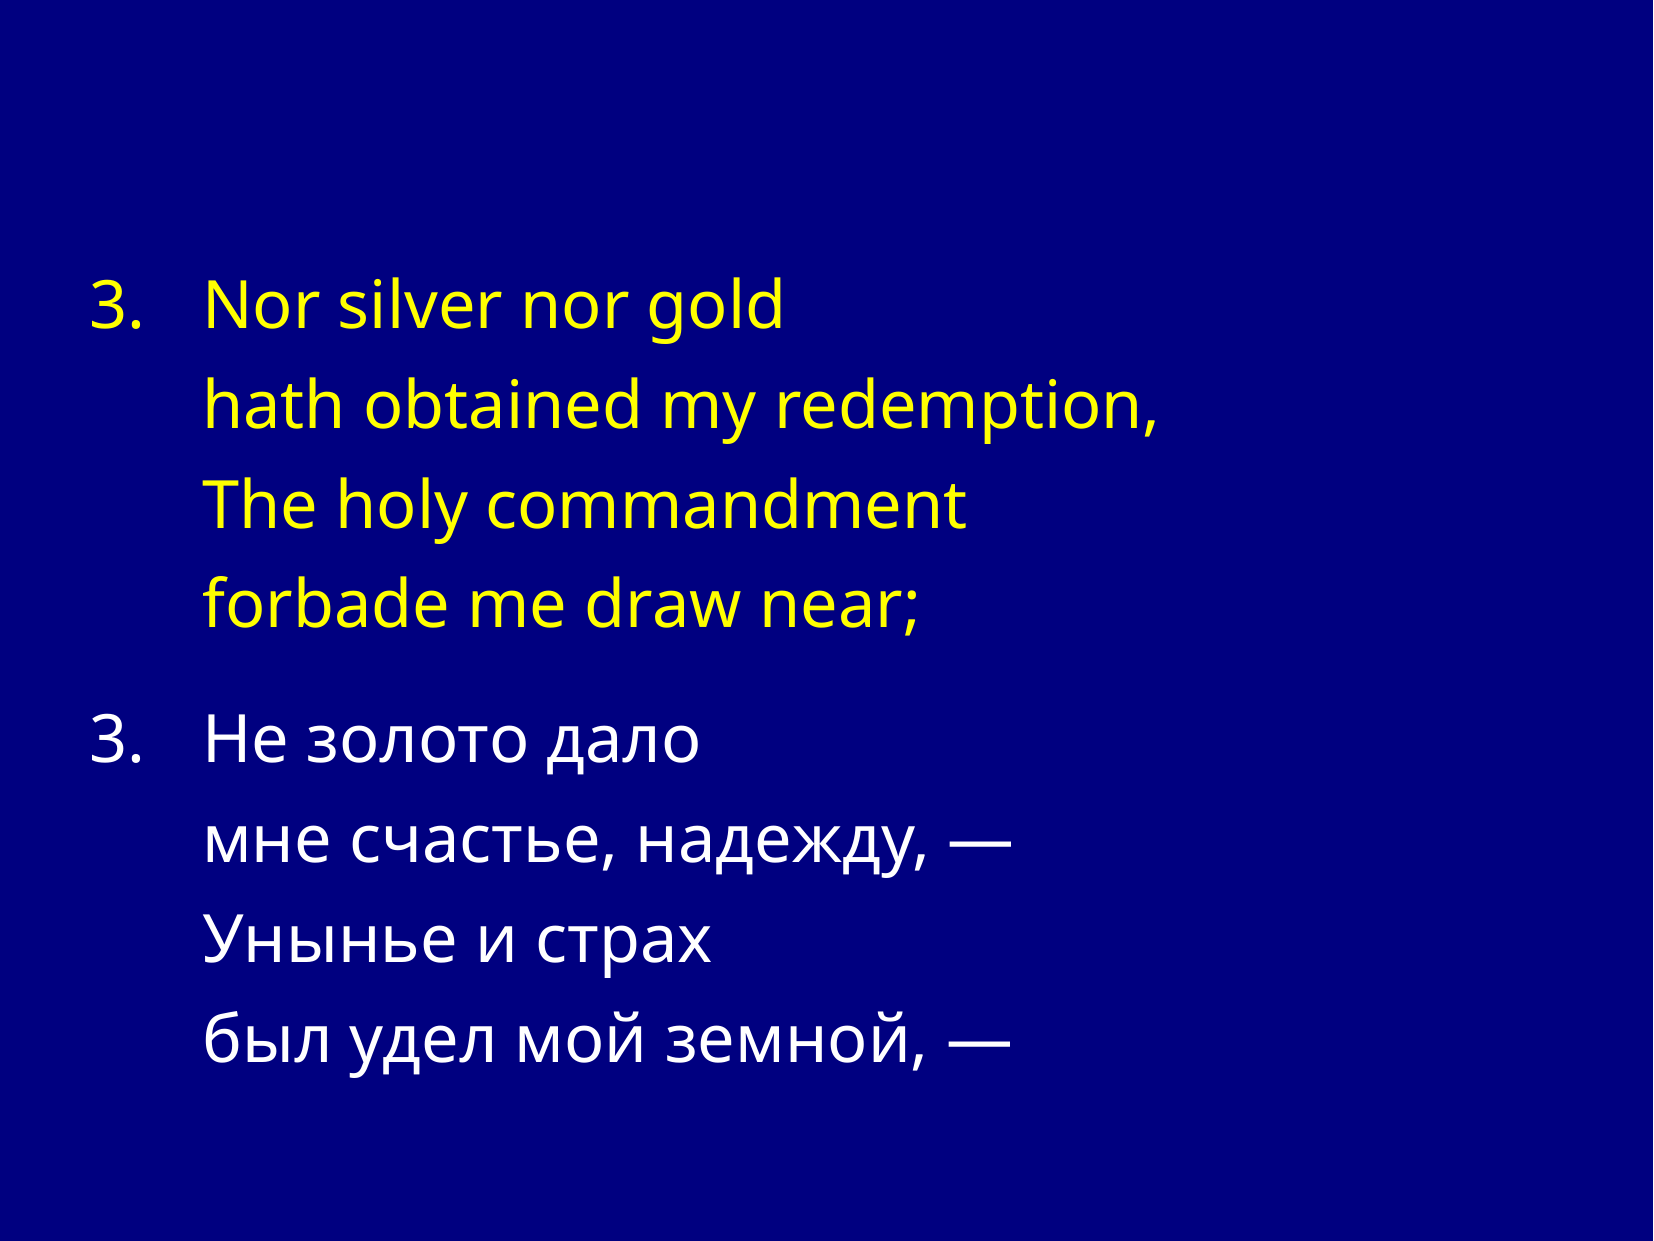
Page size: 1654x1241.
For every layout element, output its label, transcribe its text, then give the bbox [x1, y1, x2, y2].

text_box 3. Не золото дало мне счастье, надежду, — Унынье и страх был удел мой земной, — [75, 675, 1576, 1163]
text_box 3. Nor silver nor gold hath obtained my redemption, The holy commandment forbade me draw near; [75, 150, 1576, 638]
